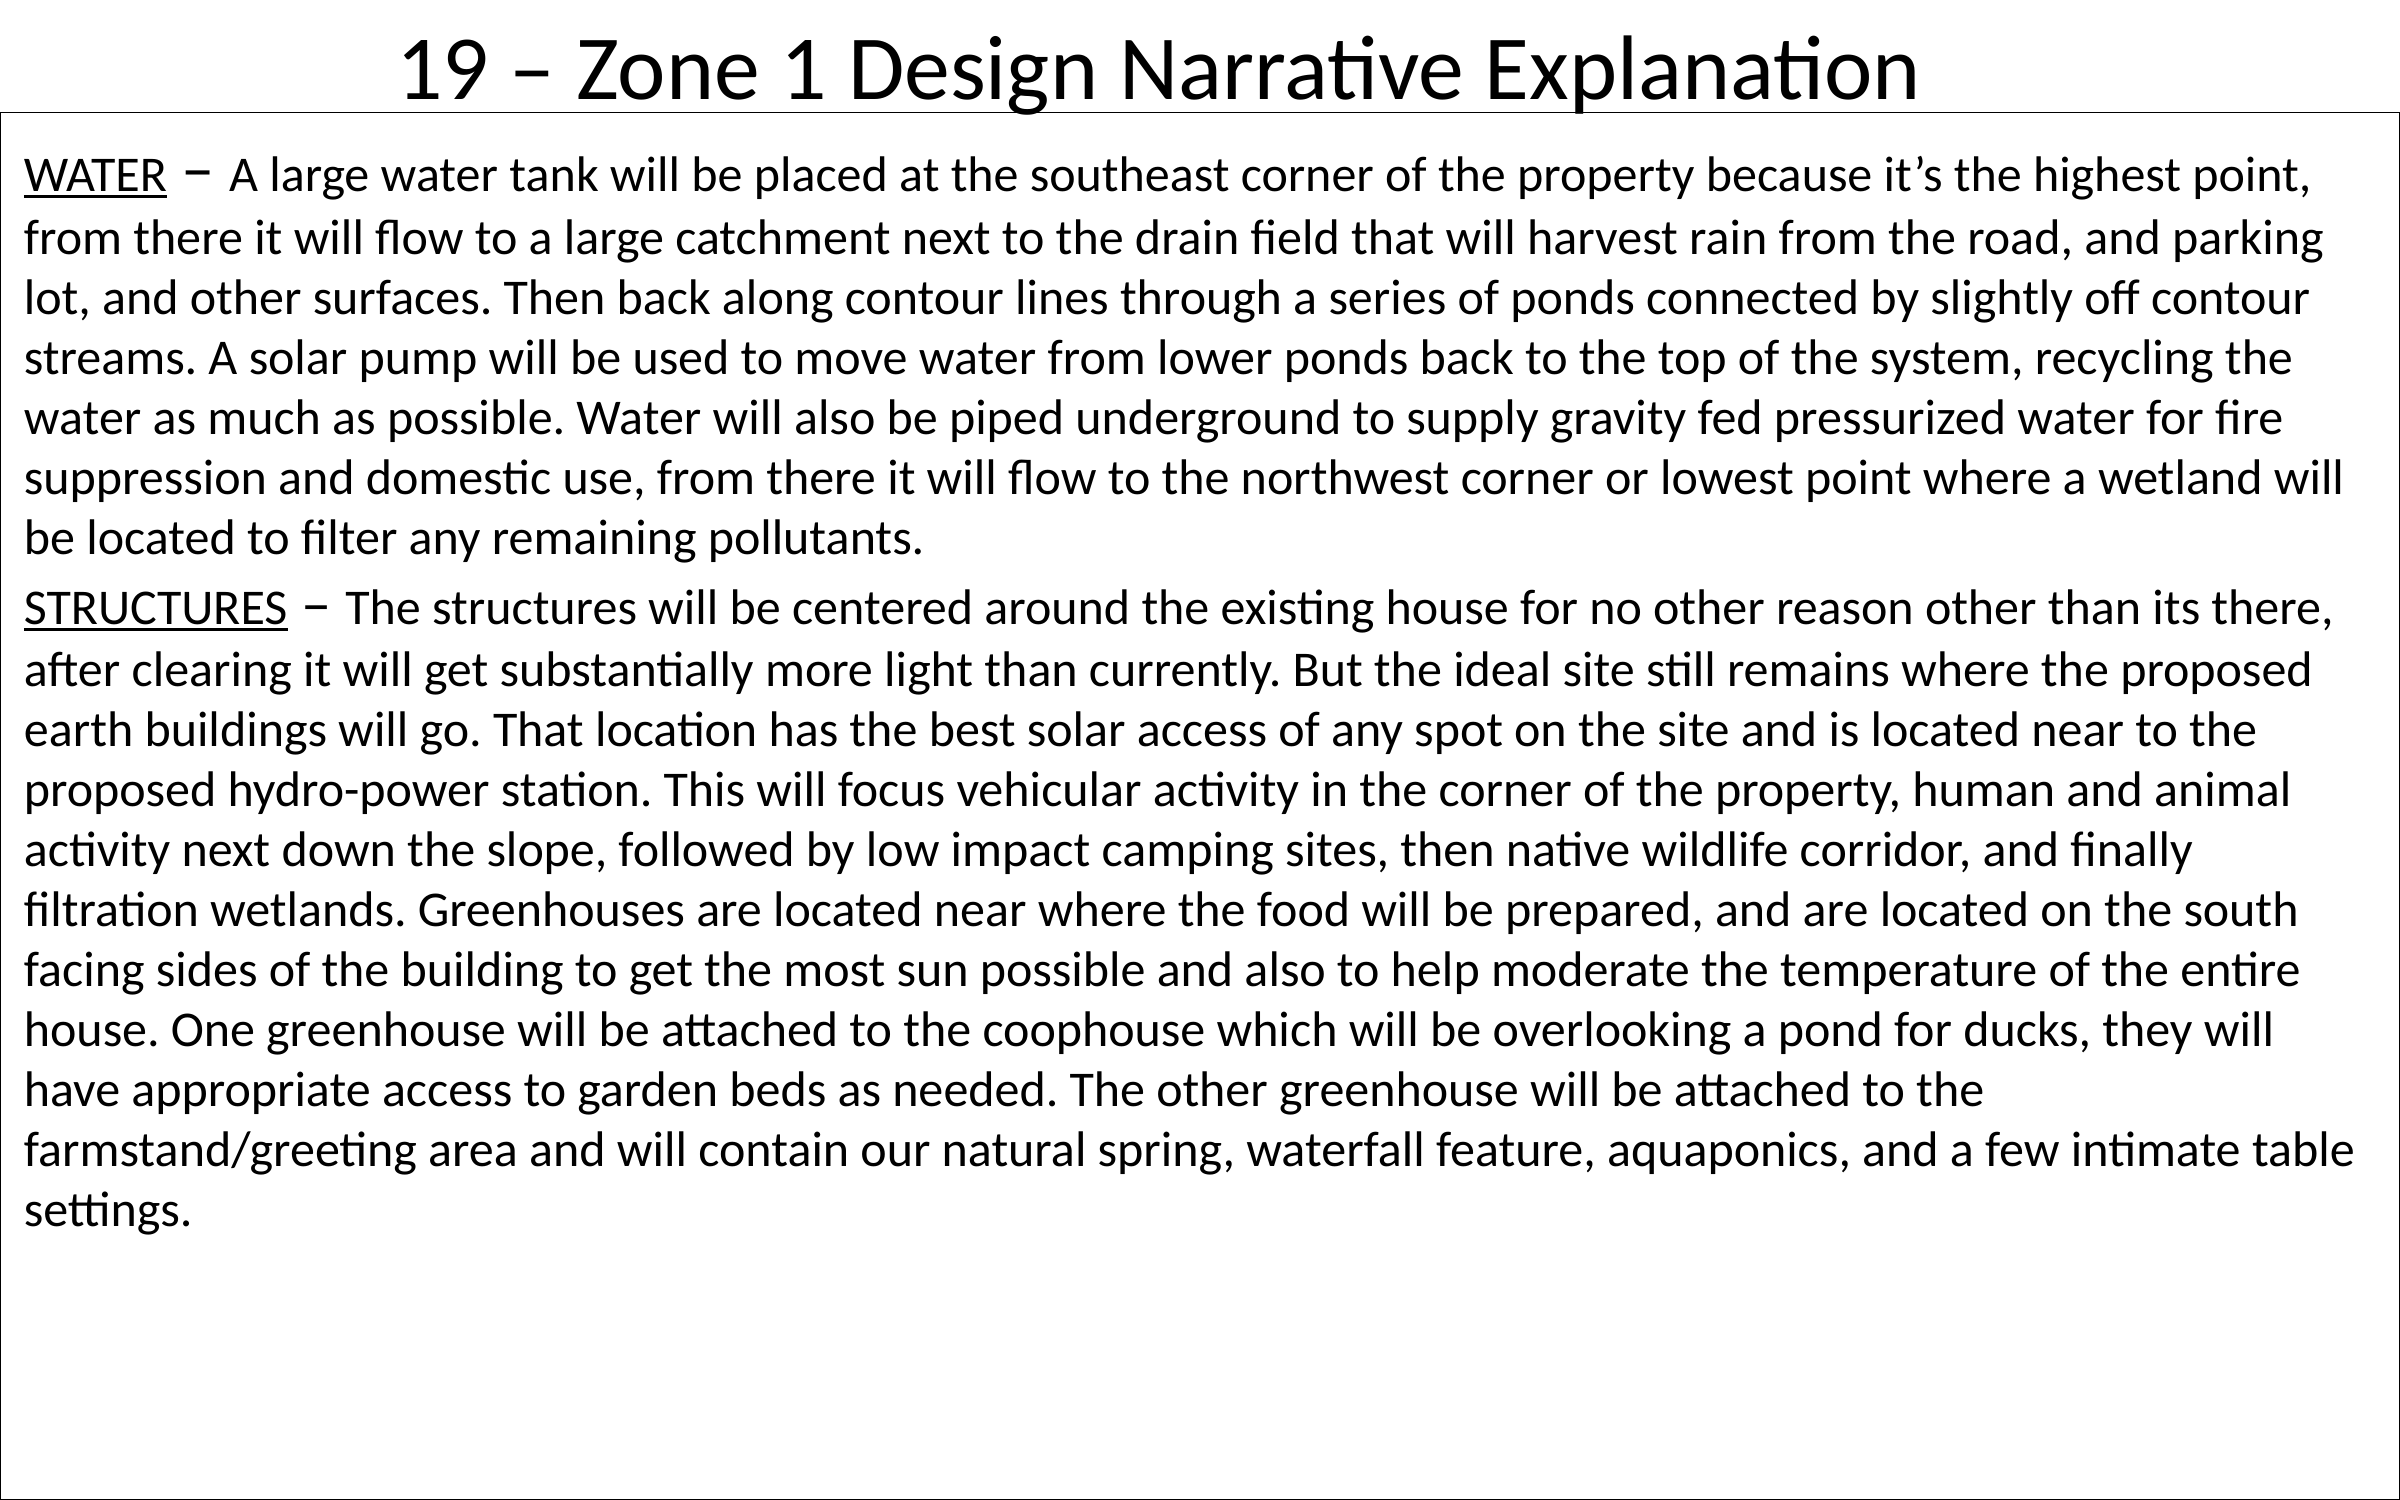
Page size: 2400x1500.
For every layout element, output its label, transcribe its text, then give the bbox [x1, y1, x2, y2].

text_box WATER – A large water tank will be placed at the southeast corner of the property because it’s the highest point, from there it will flow to a large catchment next to the drain field that will harvest rain from the road, and parking lot, and other surfaces. Then back along contour lines through a series of ponds connected by slightly off contour streams. A solar pump will be used to move water from lower ponds back to the top of the system, recycling the water as much as possible. Water will also be piped underground to supply gravity fed pressurized water for fire suppression and domestic use, from there it will flow to the northwest corner or lowest point where a wetland will be located to filter any remaining pollutants. STRUCTURES – The structures will be centered around the existing house for no other reason other than its there, after clearing it will get substantially more light than currently. But the ideal site still remains where the proposed earth buildings will go. That location has the best solar access of any spot on the site and is located near to the proposed hydro-power station. This will focus vehicular activity in the corner of the property, human and animal activity next down the slope, followed by low impact camping sites, then native wildlife corridor, and finally filtration wetlands. Greenhouses are located near where the food will be prepared, and are located on the south facing sides of the building to get the most sun possible and also to help moderate the temperature of the entire house. One greenhouse will be attached to the coophouse which will be overlooking a pond for ducks, they will have appropriate access to garden beds as needed. The other greenhouse will be attached to the farmstand/greeting area and will contain our natural spring, waterfall feature, aquaponics, and a few intimate table settings. [0, 112, 2400, 1500]
text_box 19 – Zone 1 Design Narrative Explanation [349, 0, 1970, 112]
